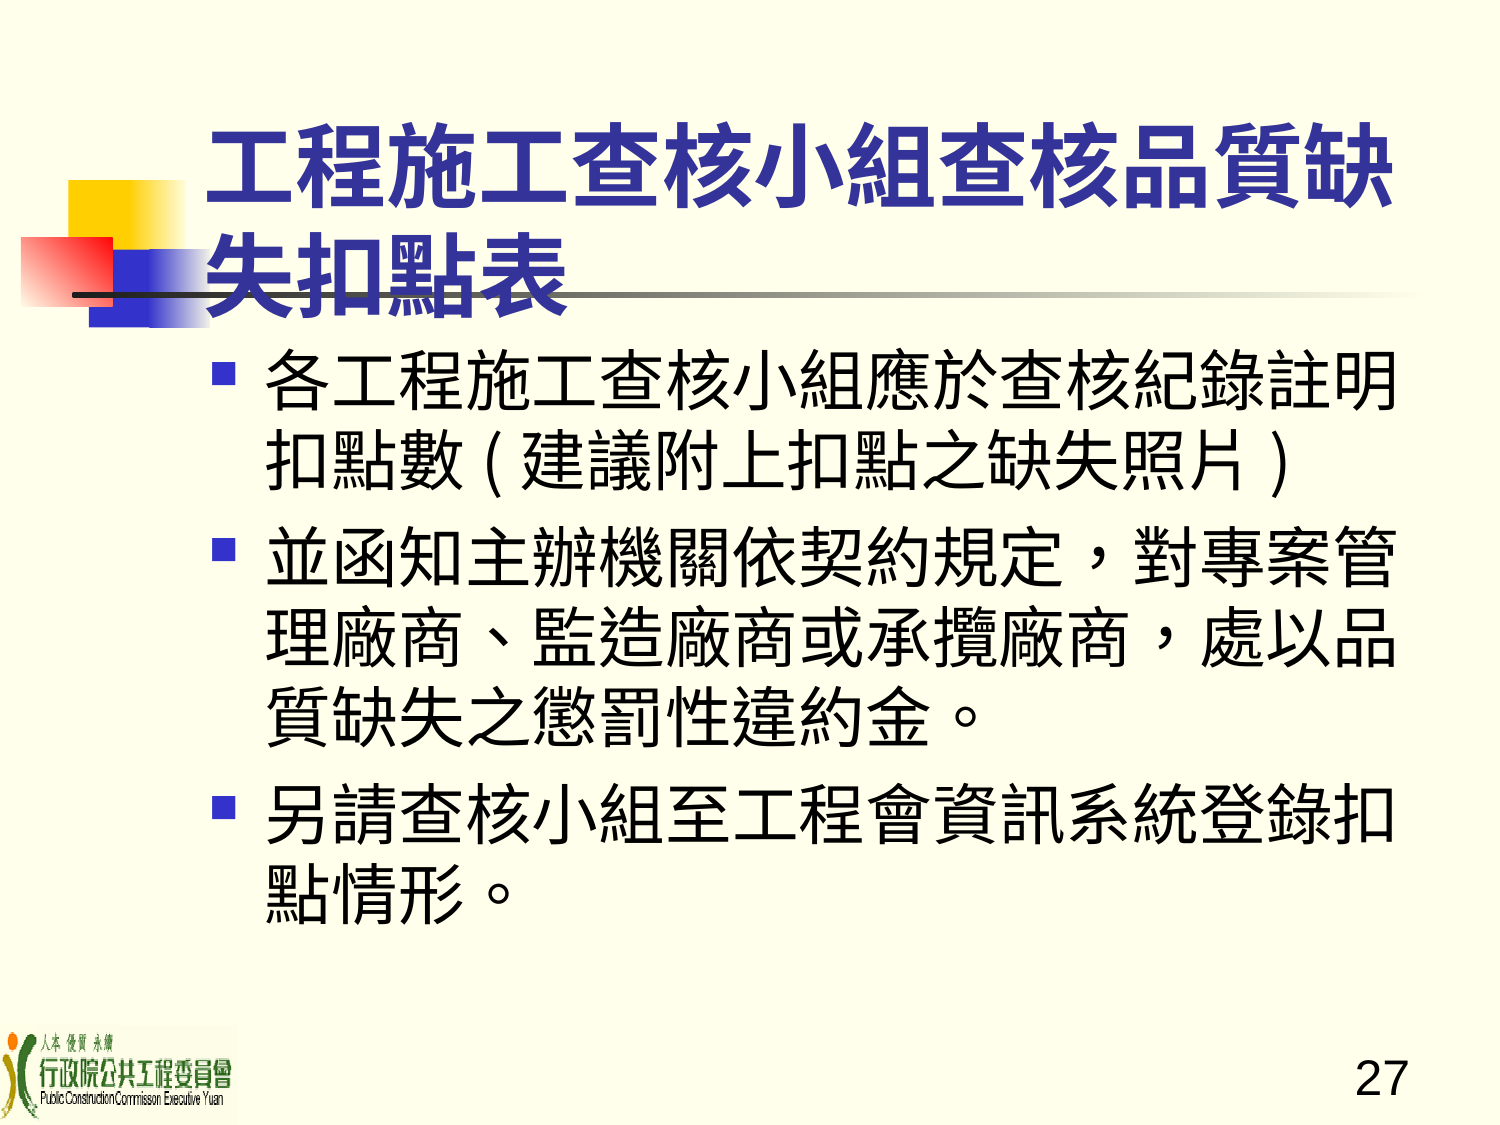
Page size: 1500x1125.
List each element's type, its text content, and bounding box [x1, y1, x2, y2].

picture [0, 1024, 238, 1125]
title 工程施工查核小組查核品質缺失扣點表 [188, 101, 1468, 289]
list 各工程施工查核小組應於查核紀錄註明扣點數(建議附上扣點之缺失照片) 並函知主辦機關依契約規定，對專案管理廠商、監造廠商或承攬廠商，處以品質缺失之懲罰性違約金。 另請查核小組至工程會資訊系統登錄扣點情形。 [193, 331, 1469, 1007]
